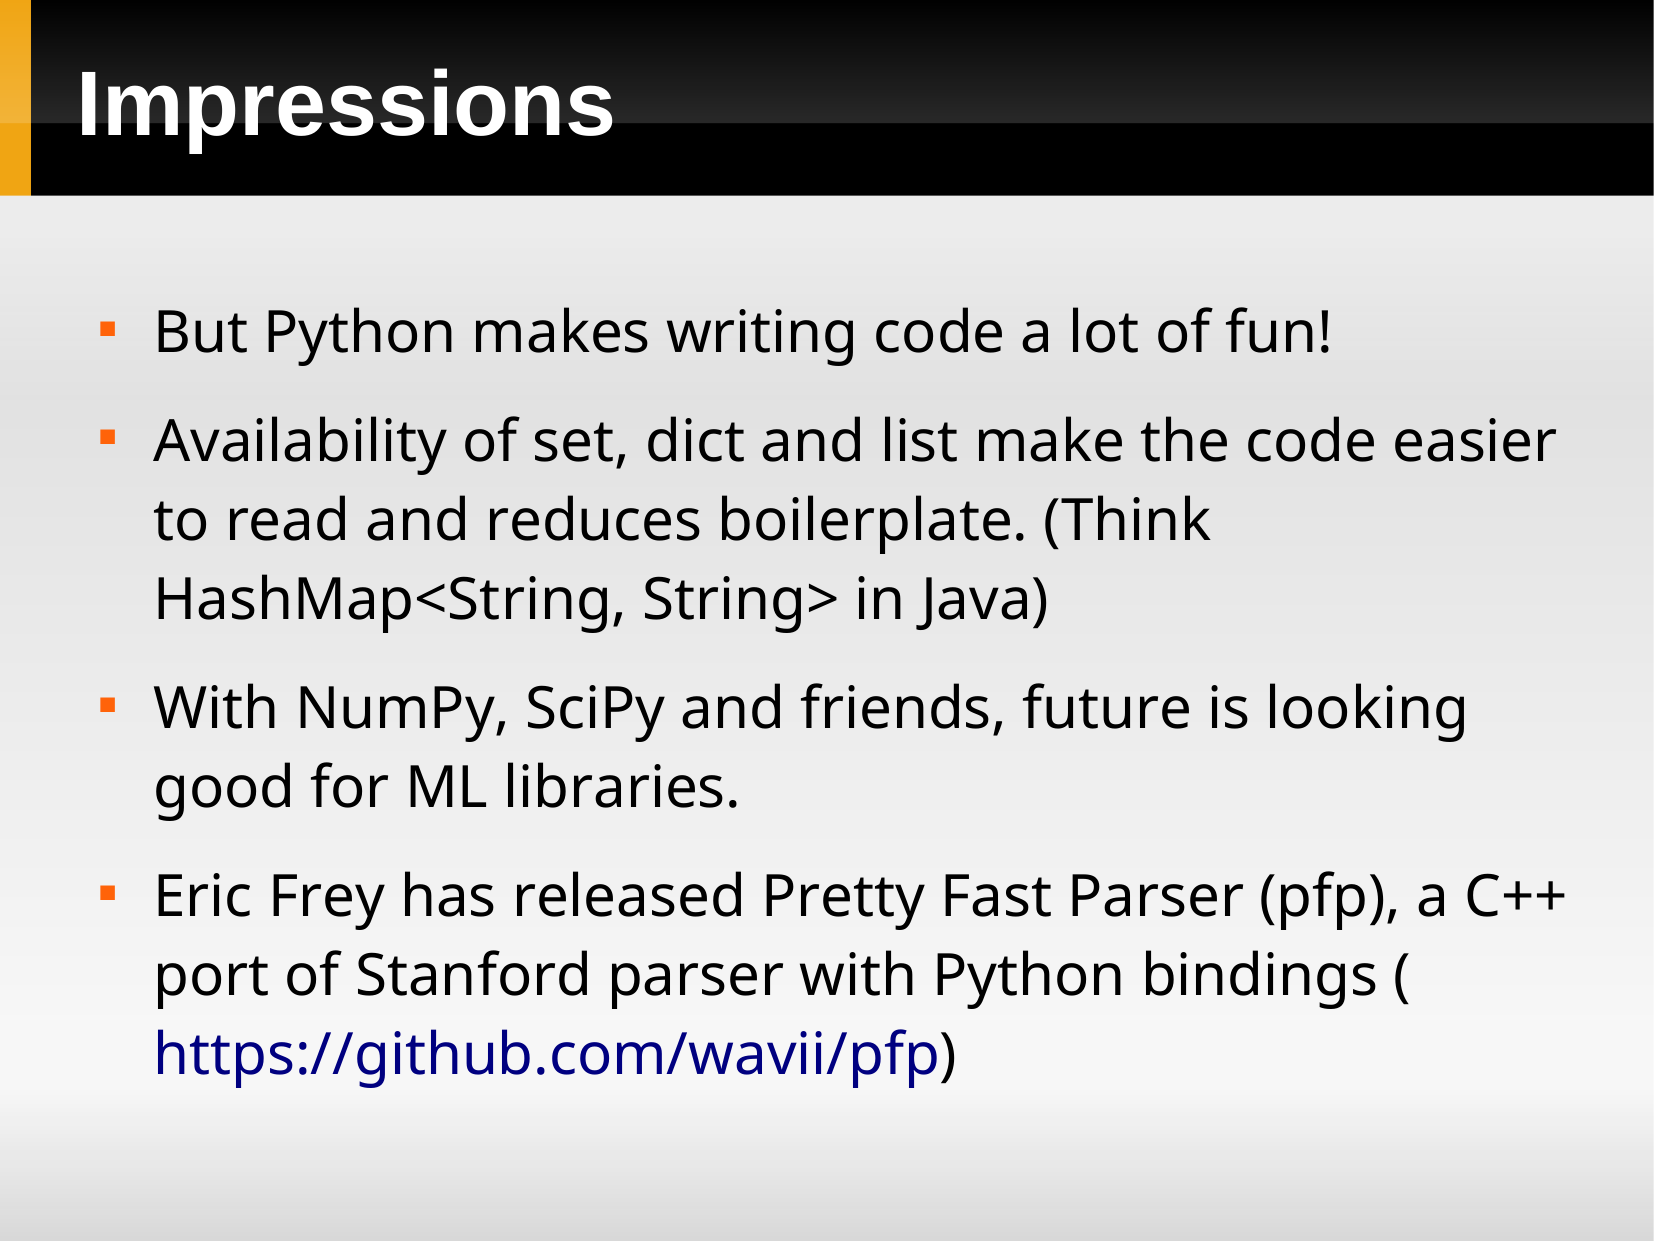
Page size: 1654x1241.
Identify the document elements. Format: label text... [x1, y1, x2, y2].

list But Python makes writing code a lot of fun! Availability of set, dict and list make the code easier to read and reduces boilerplate. (Think HashMap<String, String> in Java) With NumPy, SciPy and friends, future is looking good for ML libraries. Eric Frey has released Pretty Fast Parser (pfp), a C++ port of Stanford parser with Python bindings (https://github.com/wavii/pfp) [82, 290, 1571, 1094]
picture [0, 0, 1654, 1241]
title Impressions [76, 0, 1565, 208]
